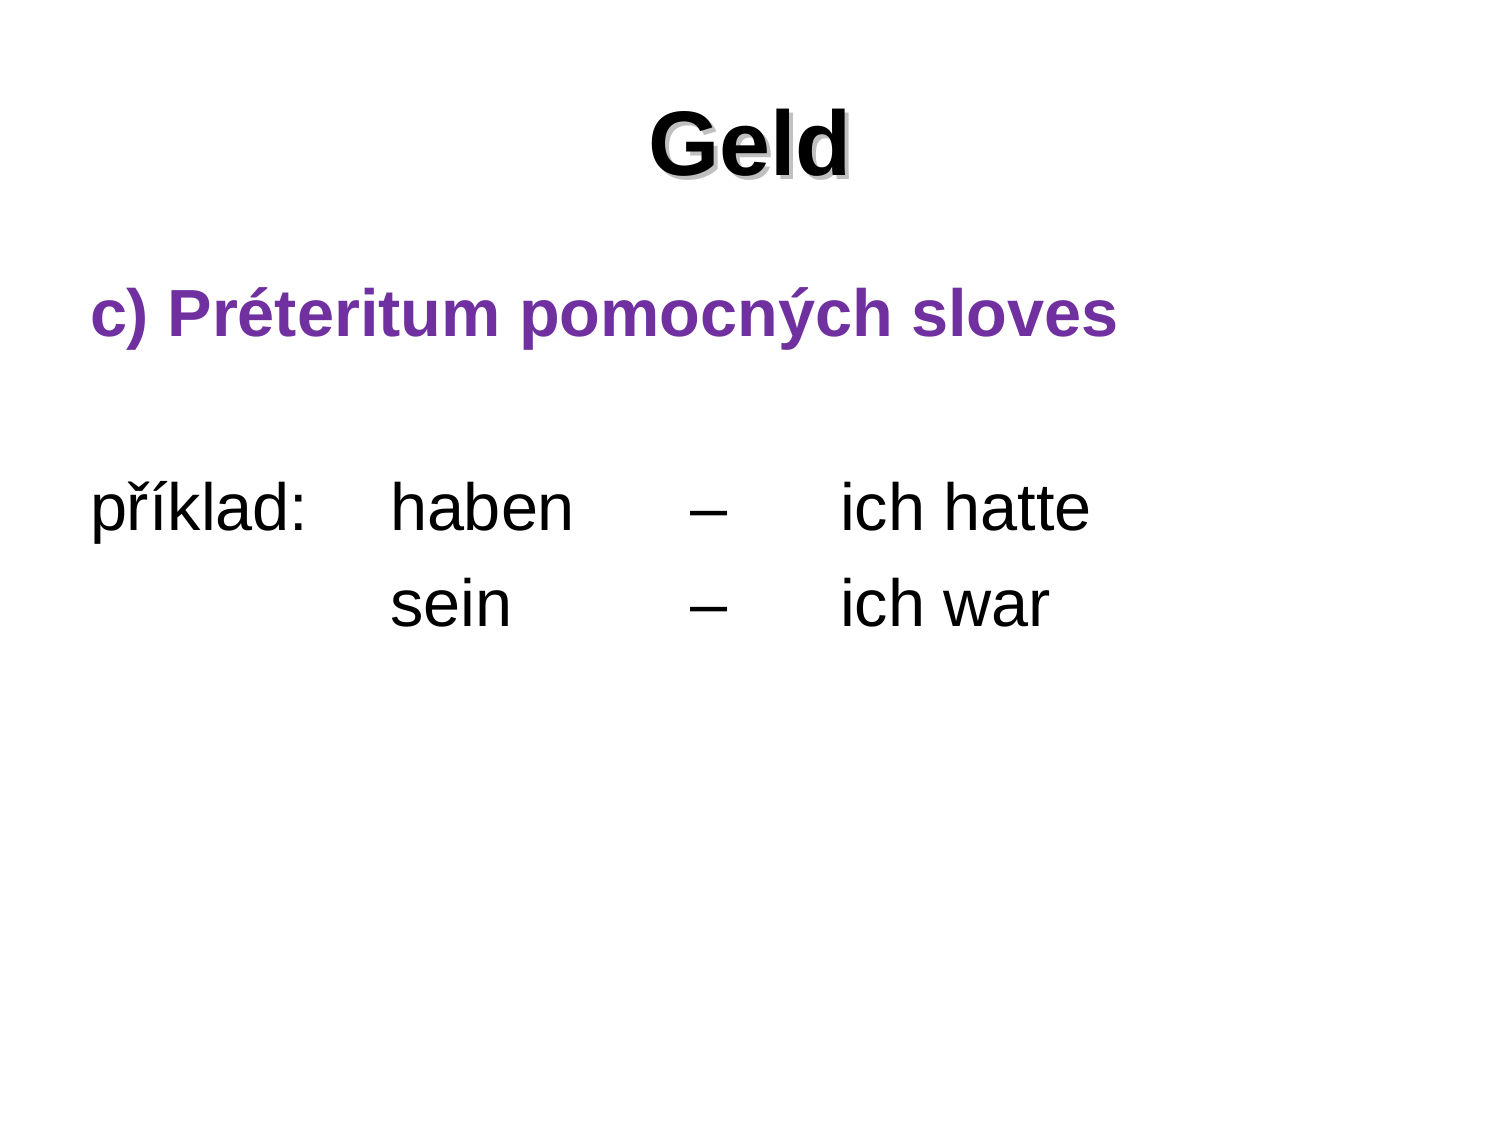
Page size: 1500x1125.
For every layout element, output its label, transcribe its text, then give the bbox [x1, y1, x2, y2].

title Geld [75, 45, 1426, 233]
list c) Préteritum pomocných sloves příklad: haben – ich hatte sein – ich war [75, 262, 1426, 1006]
